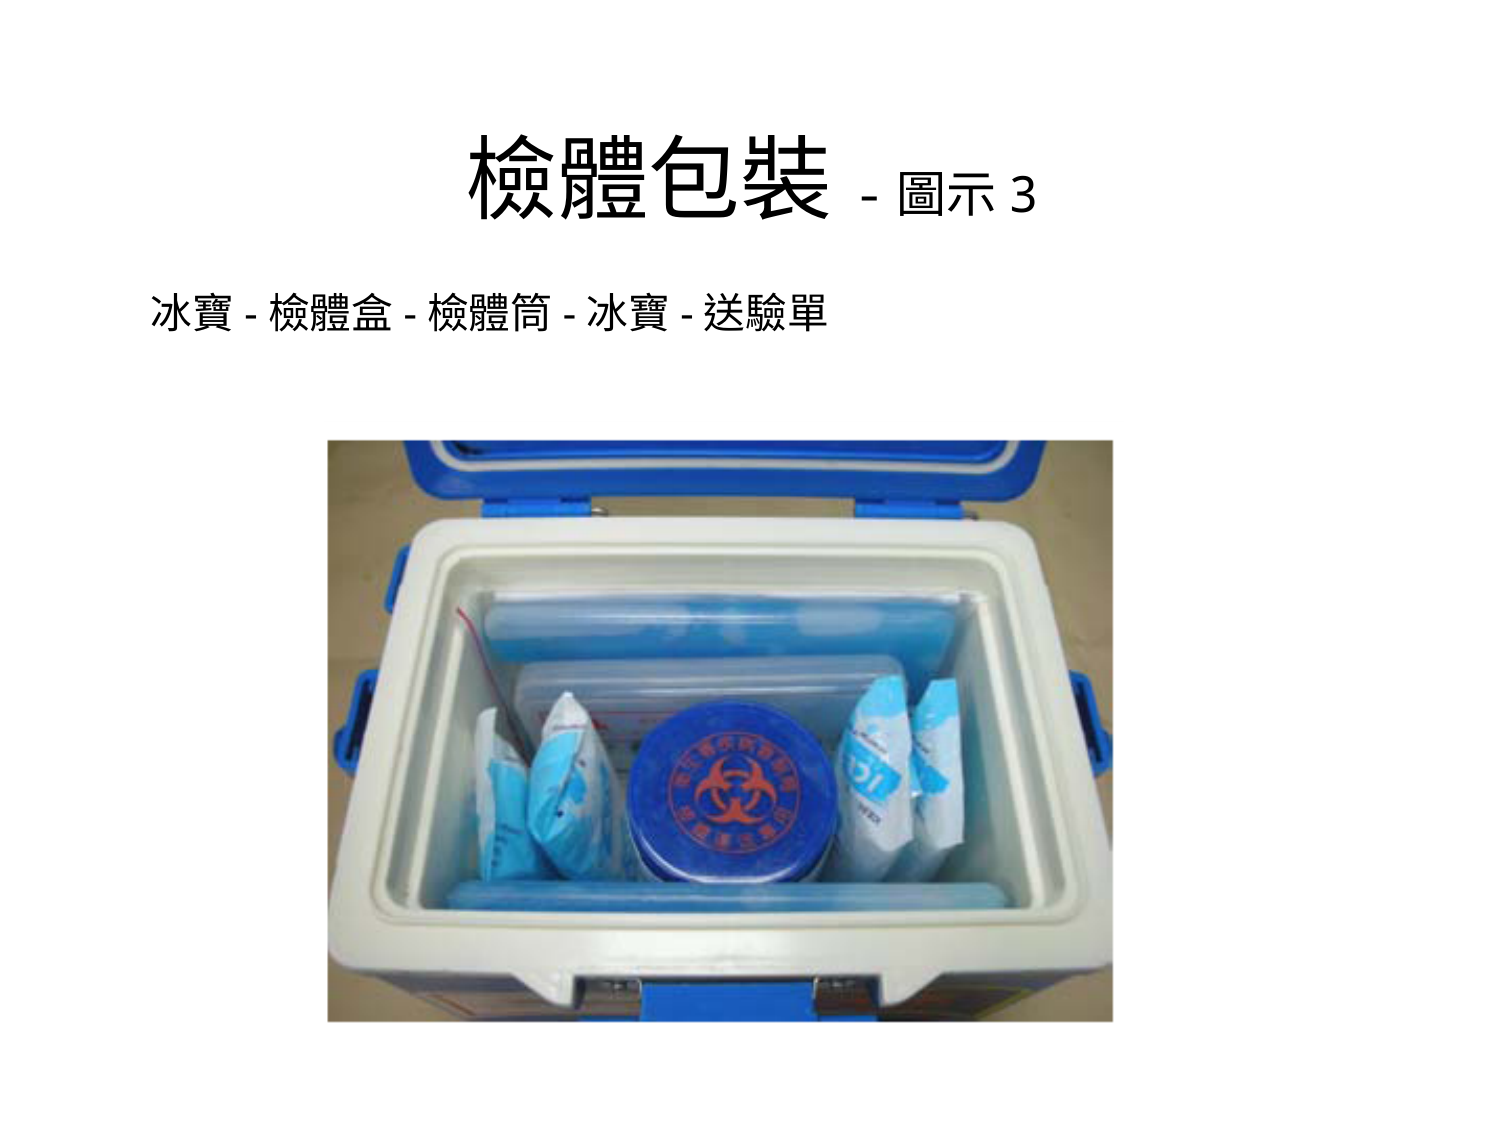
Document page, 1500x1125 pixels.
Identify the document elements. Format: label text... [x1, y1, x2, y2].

picture [324, 420, 1124, 1033]
text_box 冰寶-檢體盒-檢體筒-冰寶-送驗單 [135, 278, 1353, 344]
title 檢體包裝-圖示3 [76, 113, 1427, 302]
